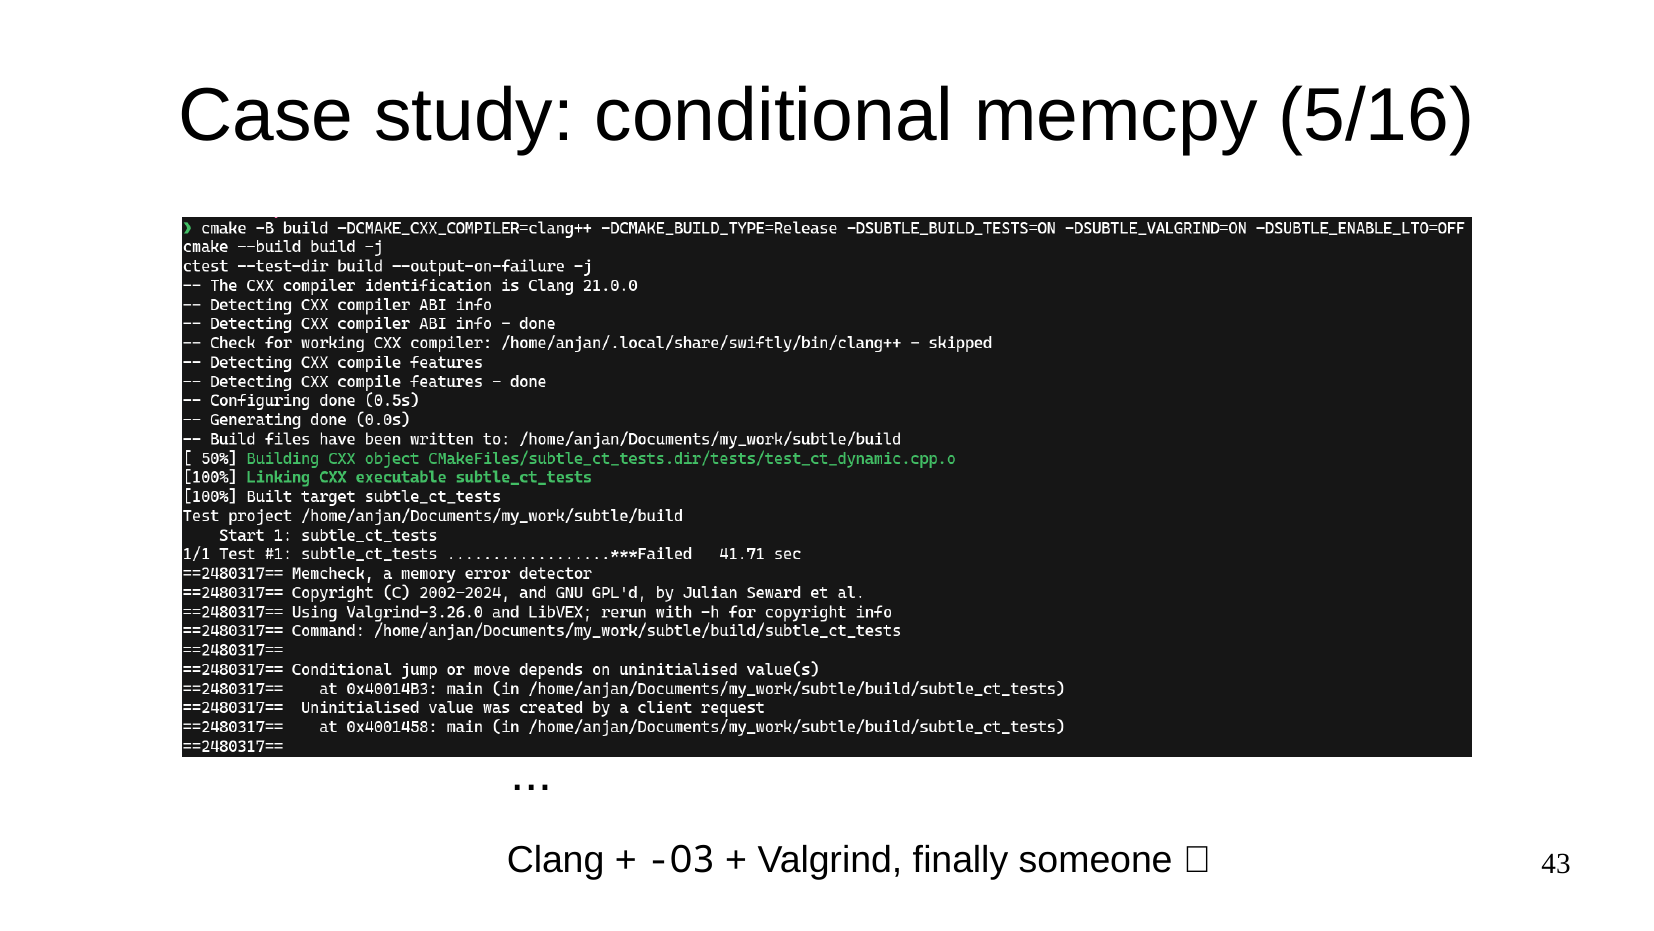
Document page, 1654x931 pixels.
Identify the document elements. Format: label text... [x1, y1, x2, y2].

text_box ... [472, 738, 591, 809]
title Case study: conditional memcpy (5/16) [82, 37, 1571, 193]
picture [182, 217, 1472, 758]
text_box Clang + -O3 + Valgrind, finally someone 🙌 [448, 825, 1270, 886]
